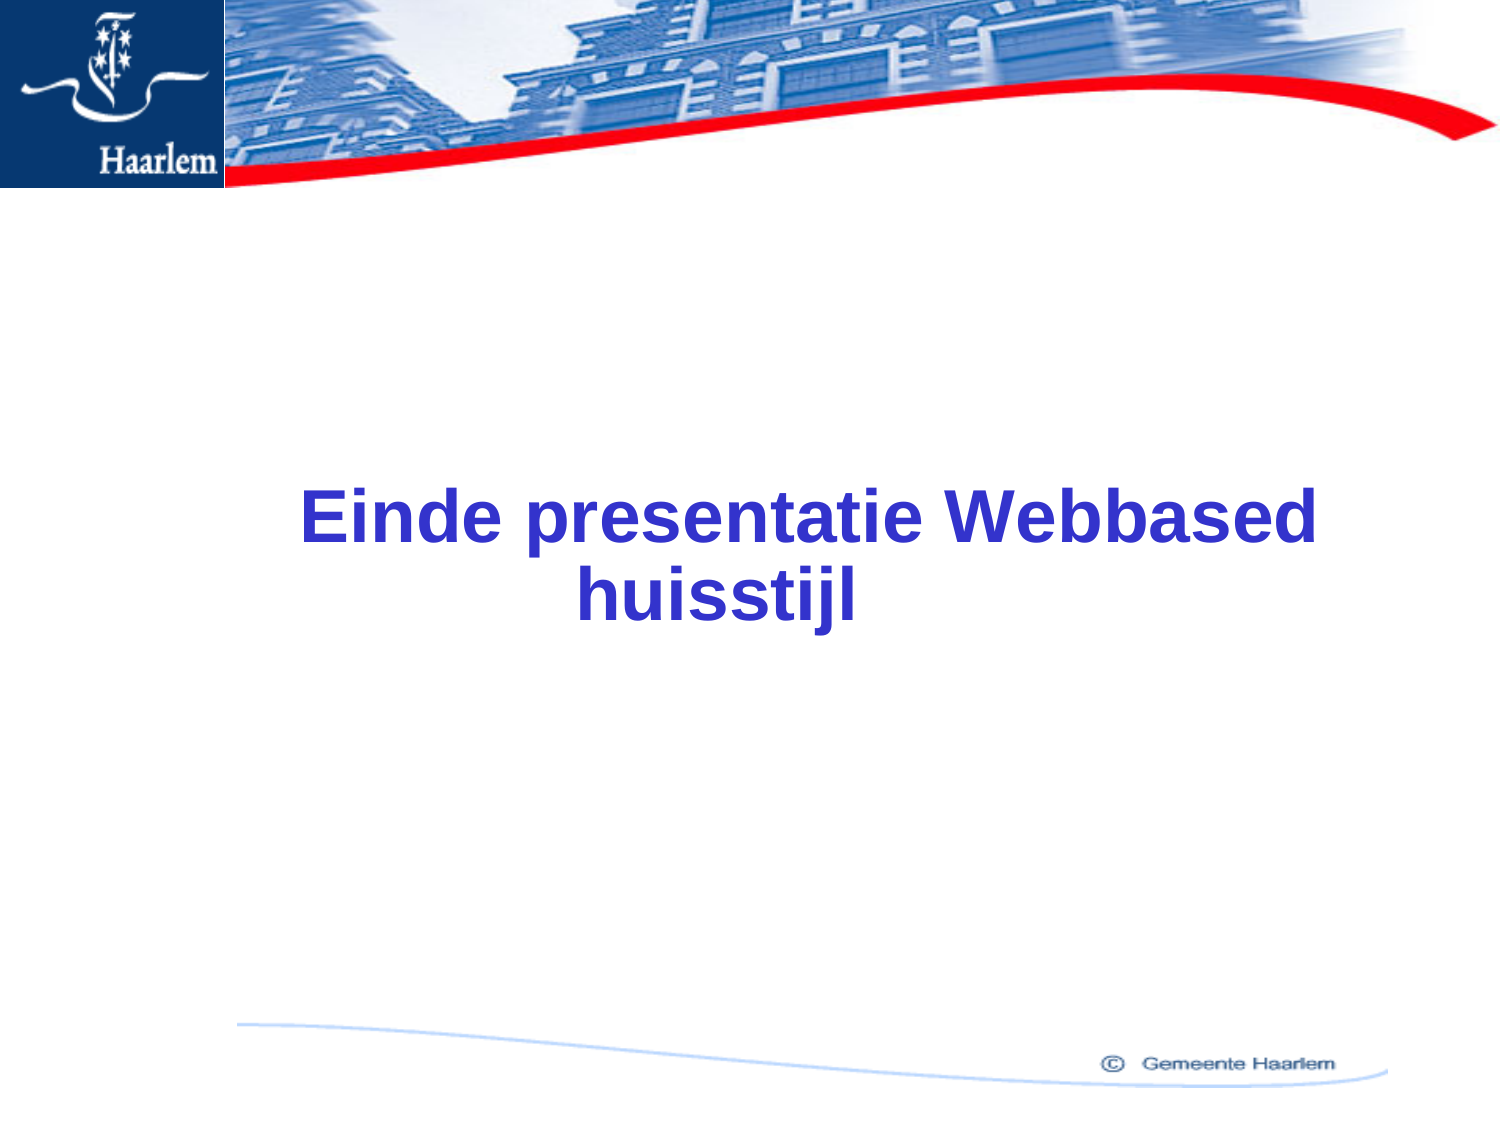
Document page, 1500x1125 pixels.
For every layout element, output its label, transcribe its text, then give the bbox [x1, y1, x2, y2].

text_box Einde presentatie Webbased huisstijl [45, 472, 1388, 644]
picture [0, 0, 224, 188]
picture [225, 0, 1500, 188]
picture [237, 1017, 1388, 1088]
